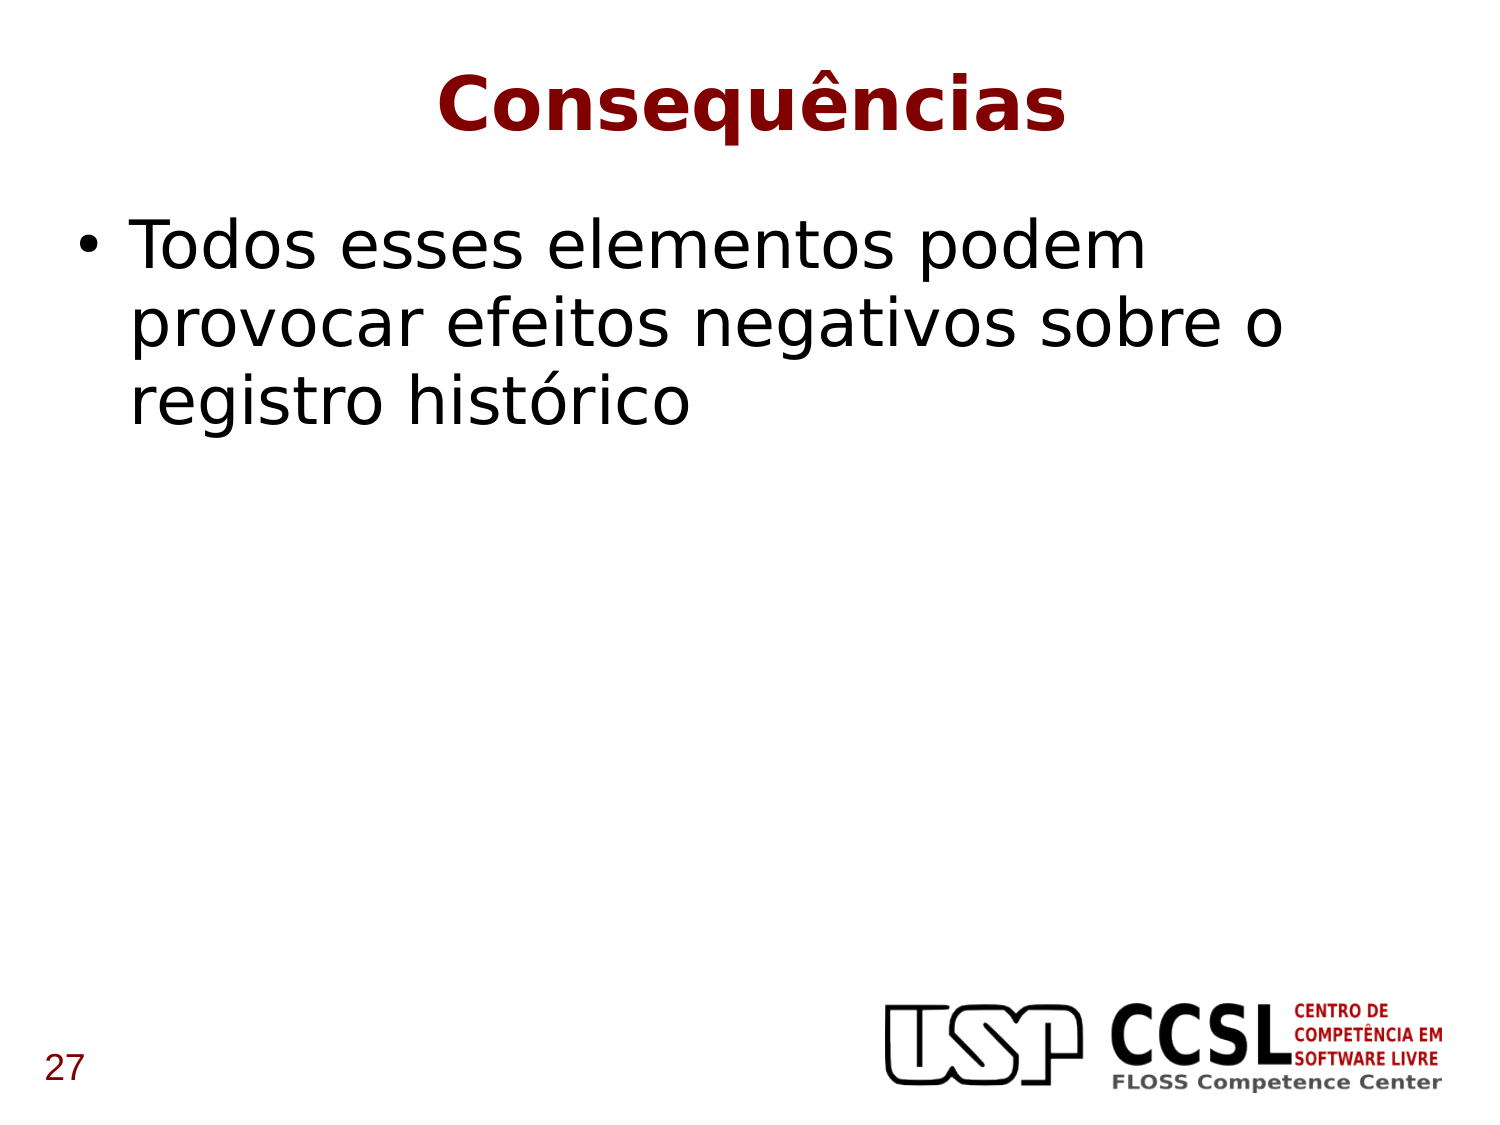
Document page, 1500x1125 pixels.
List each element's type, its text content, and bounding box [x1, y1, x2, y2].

title Consequências [59, 29, 1447, 180]
list Todos esses elementos podem provocar efeitos negativos sobre o registro histórico [59, 206, 1447, 950]
picture [885, 1003, 1442, 1093]
